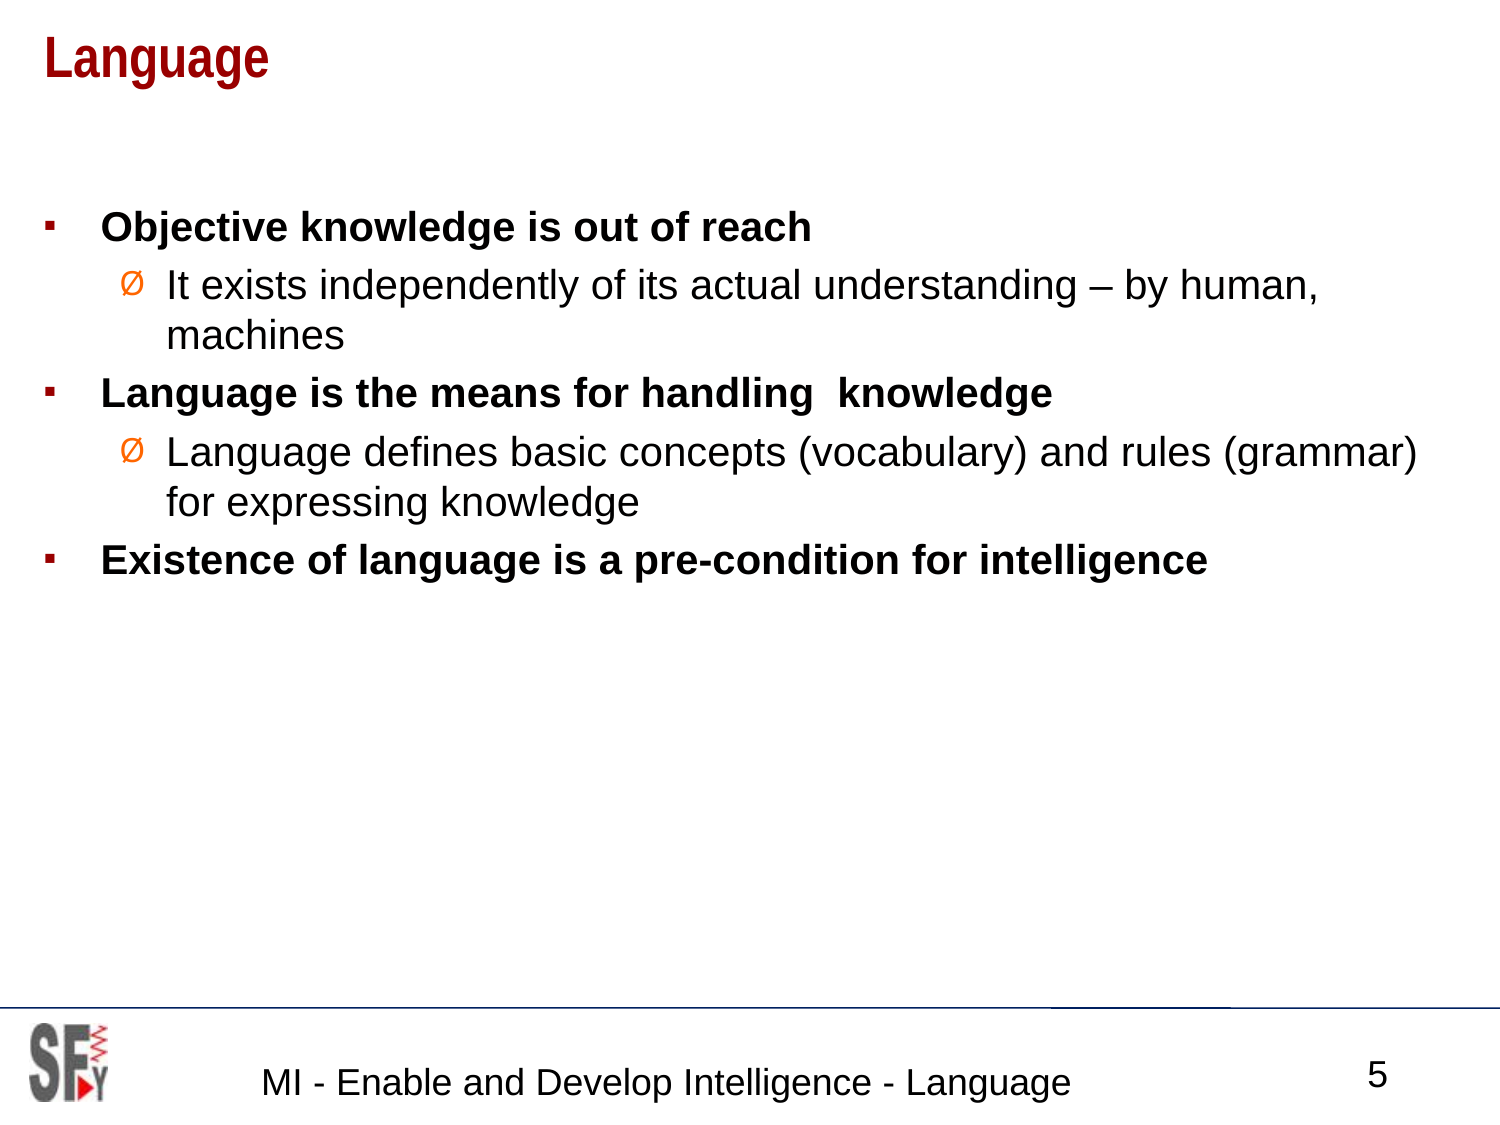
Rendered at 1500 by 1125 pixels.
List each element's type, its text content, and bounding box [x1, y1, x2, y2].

picture [29, 1023, 108, 1102]
title Language [29, 12, 1471, 184]
list Objective knowledge is out of reach It exists independently of its actual understanding – by human, machines Language is the means for handling knowledge Language defines basic concepts (vocabulary) and rules (grammar) for expressing knowledge Existence of language is a pre-condition for intelligence [29, 184, 1471, 950]
slide_number <numéro> [1352, 1034, 1490, 1103]
footer MI - Enable and Develop Intelligence - Language [246, 1042, 1266, 1103]
